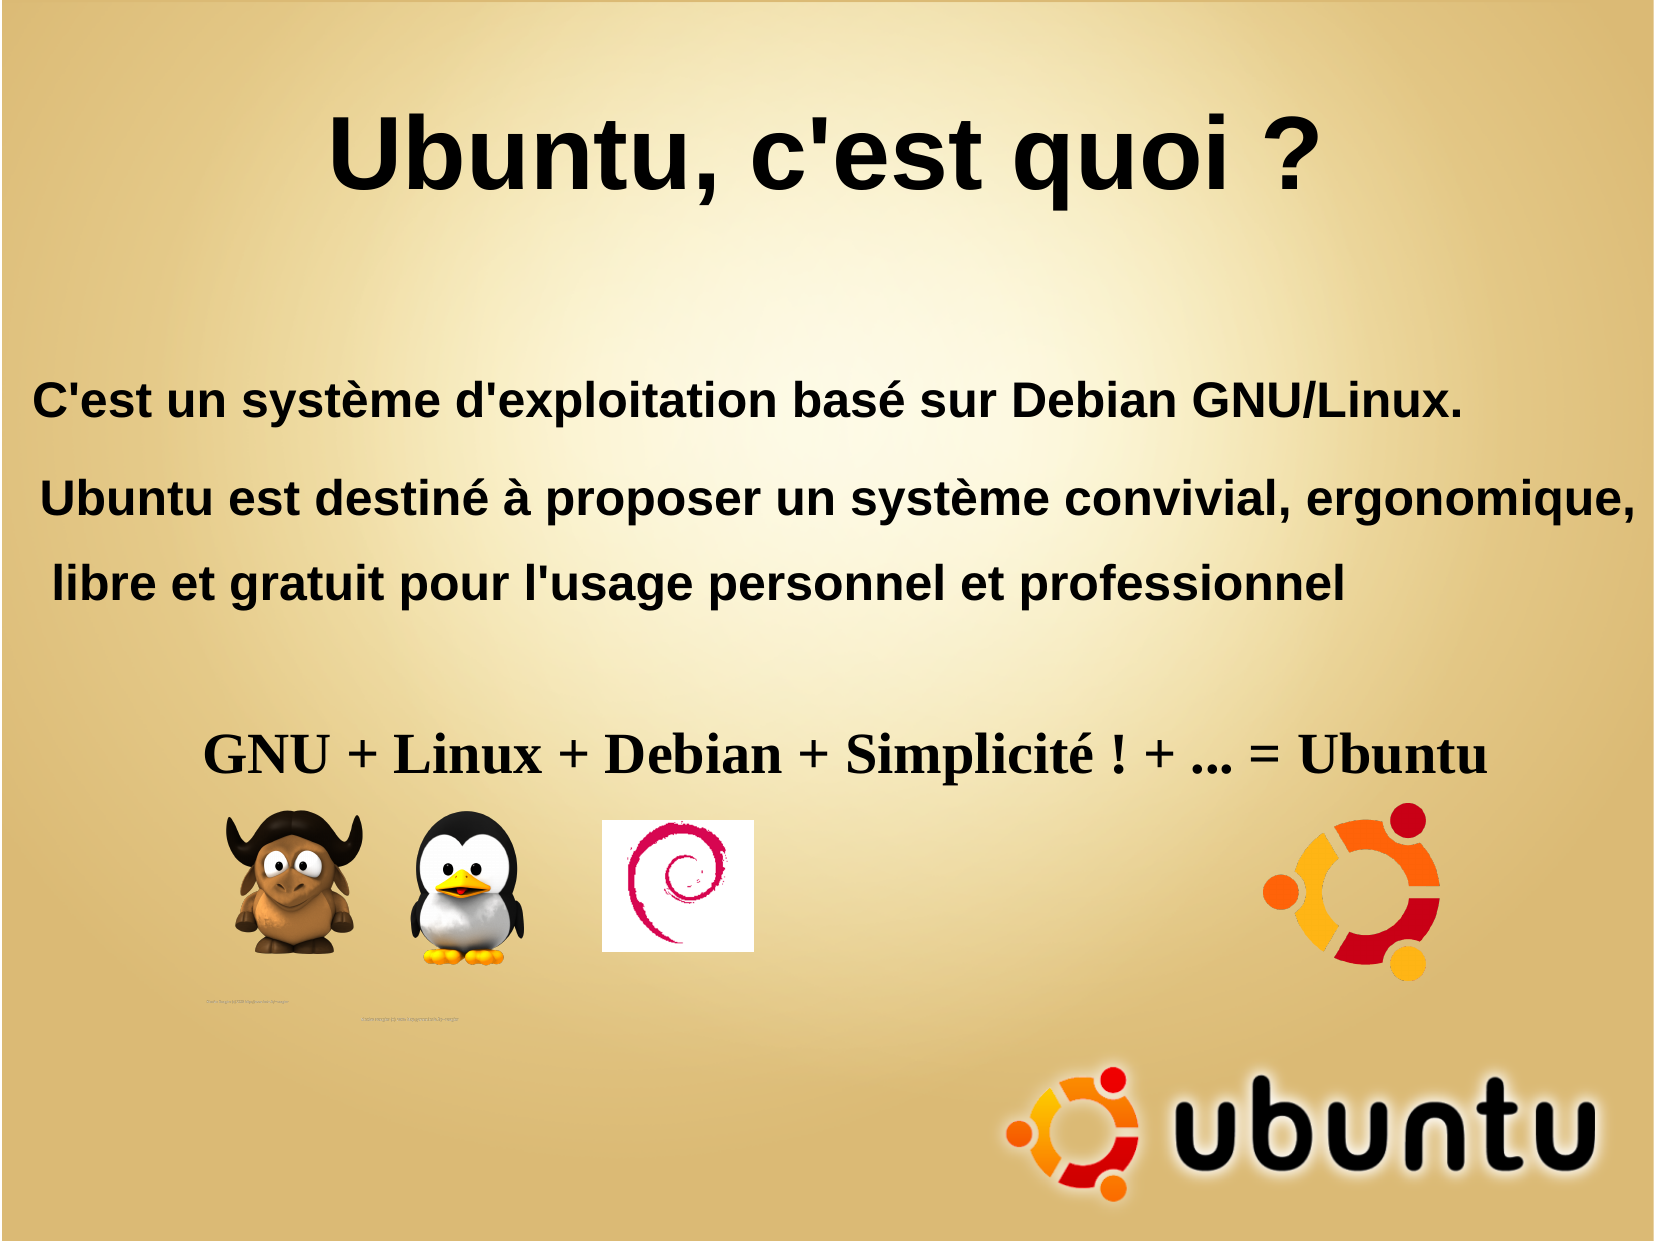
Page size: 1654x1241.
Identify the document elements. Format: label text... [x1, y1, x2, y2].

title Ubuntu, c'est quoi ? [82, 49, 1571, 257]
picture [2, 0, 1654, 1241]
subtitle C'est un système d'exploitation basé sur Debian GNU/Linux. Ubuntu est destiné à proposer un système convivial, ergonomique, libre et gratuit pour l'usage personnel et professionnel [0, 261, 1648, 683]
text_box GNU + Linux + Debian + Simplicité ! + ... = Ubuntu [187, 714, 1538, 806]
